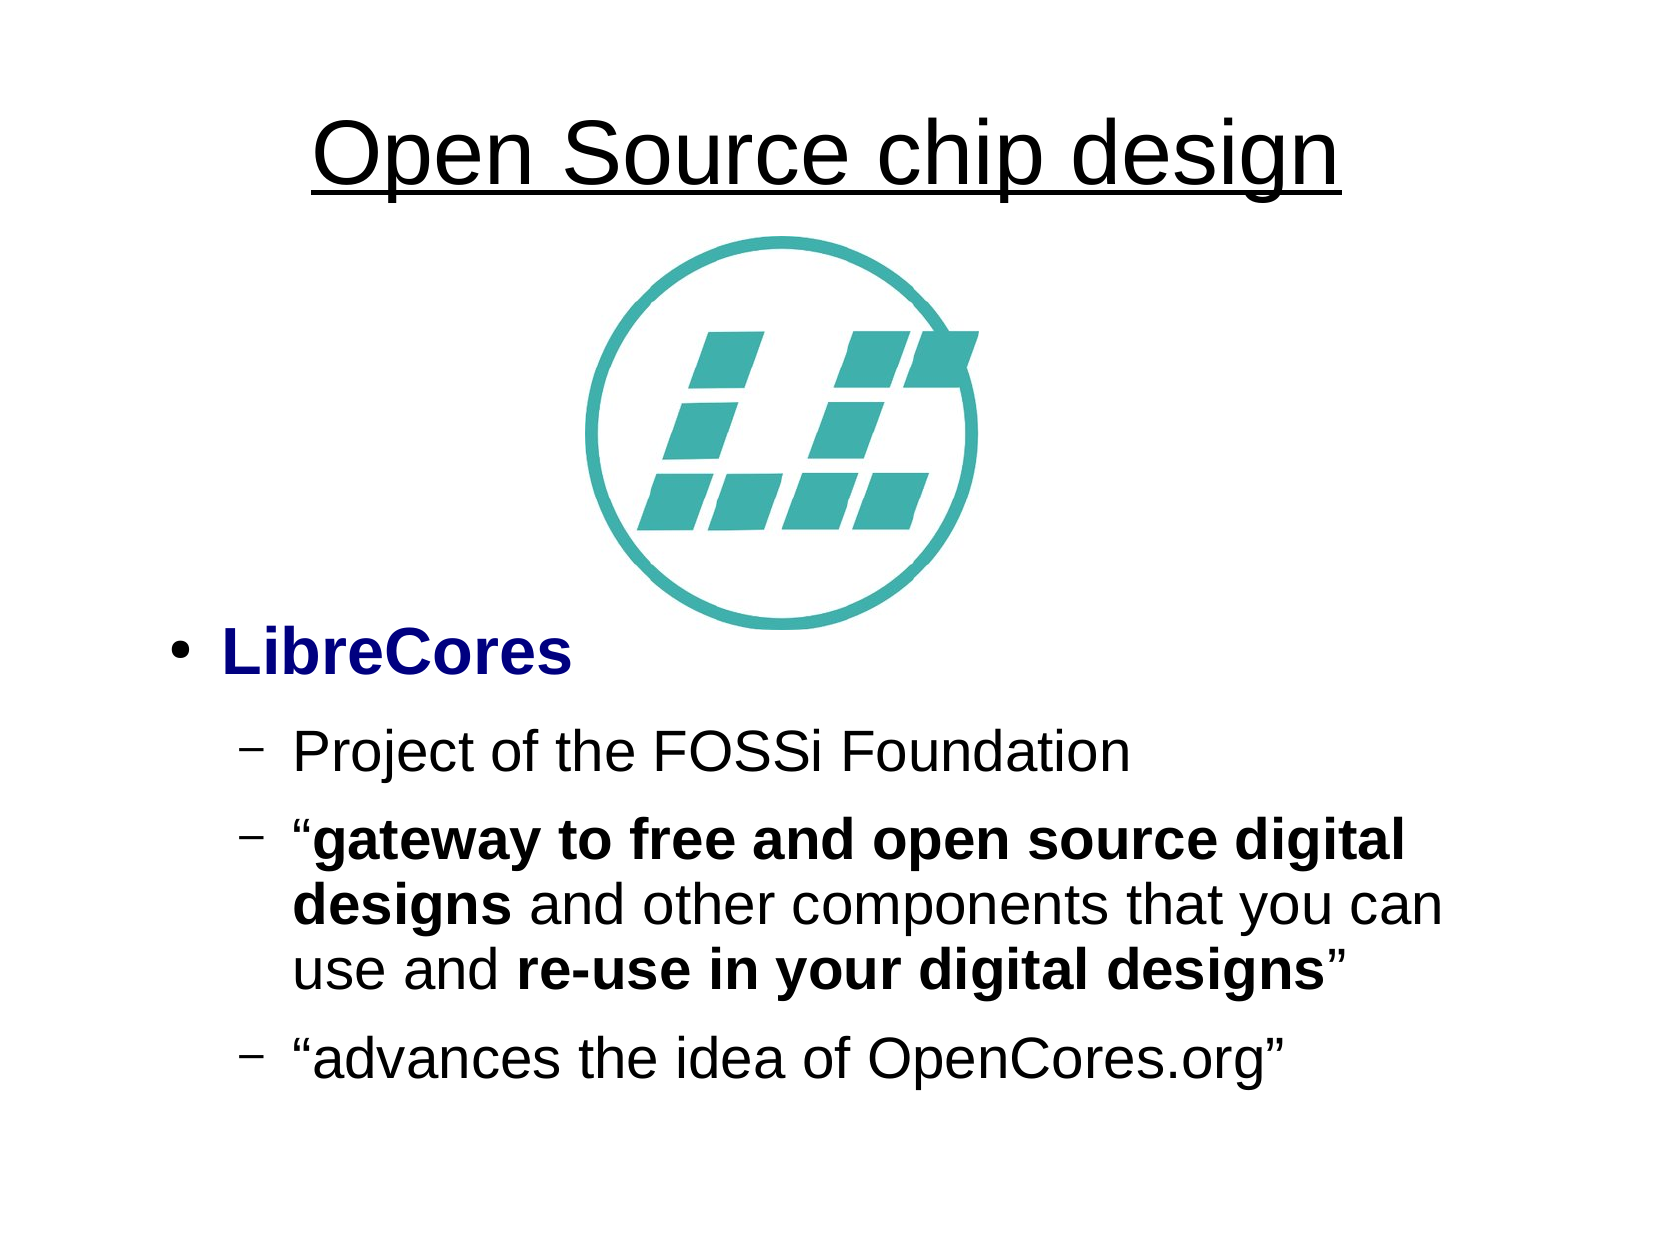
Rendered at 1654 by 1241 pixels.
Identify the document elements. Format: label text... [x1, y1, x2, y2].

picture [585, 257, 979, 631]
title Open Source chip design [82, 49, 1571, 257]
list LibreCores Project of the FOSSi Foundation “gateway to free and open source digital designs and other components that you can use and re-use in your digital designs” “advances the idea of OpenCores.org” [150, 510, 1447, 1215]
